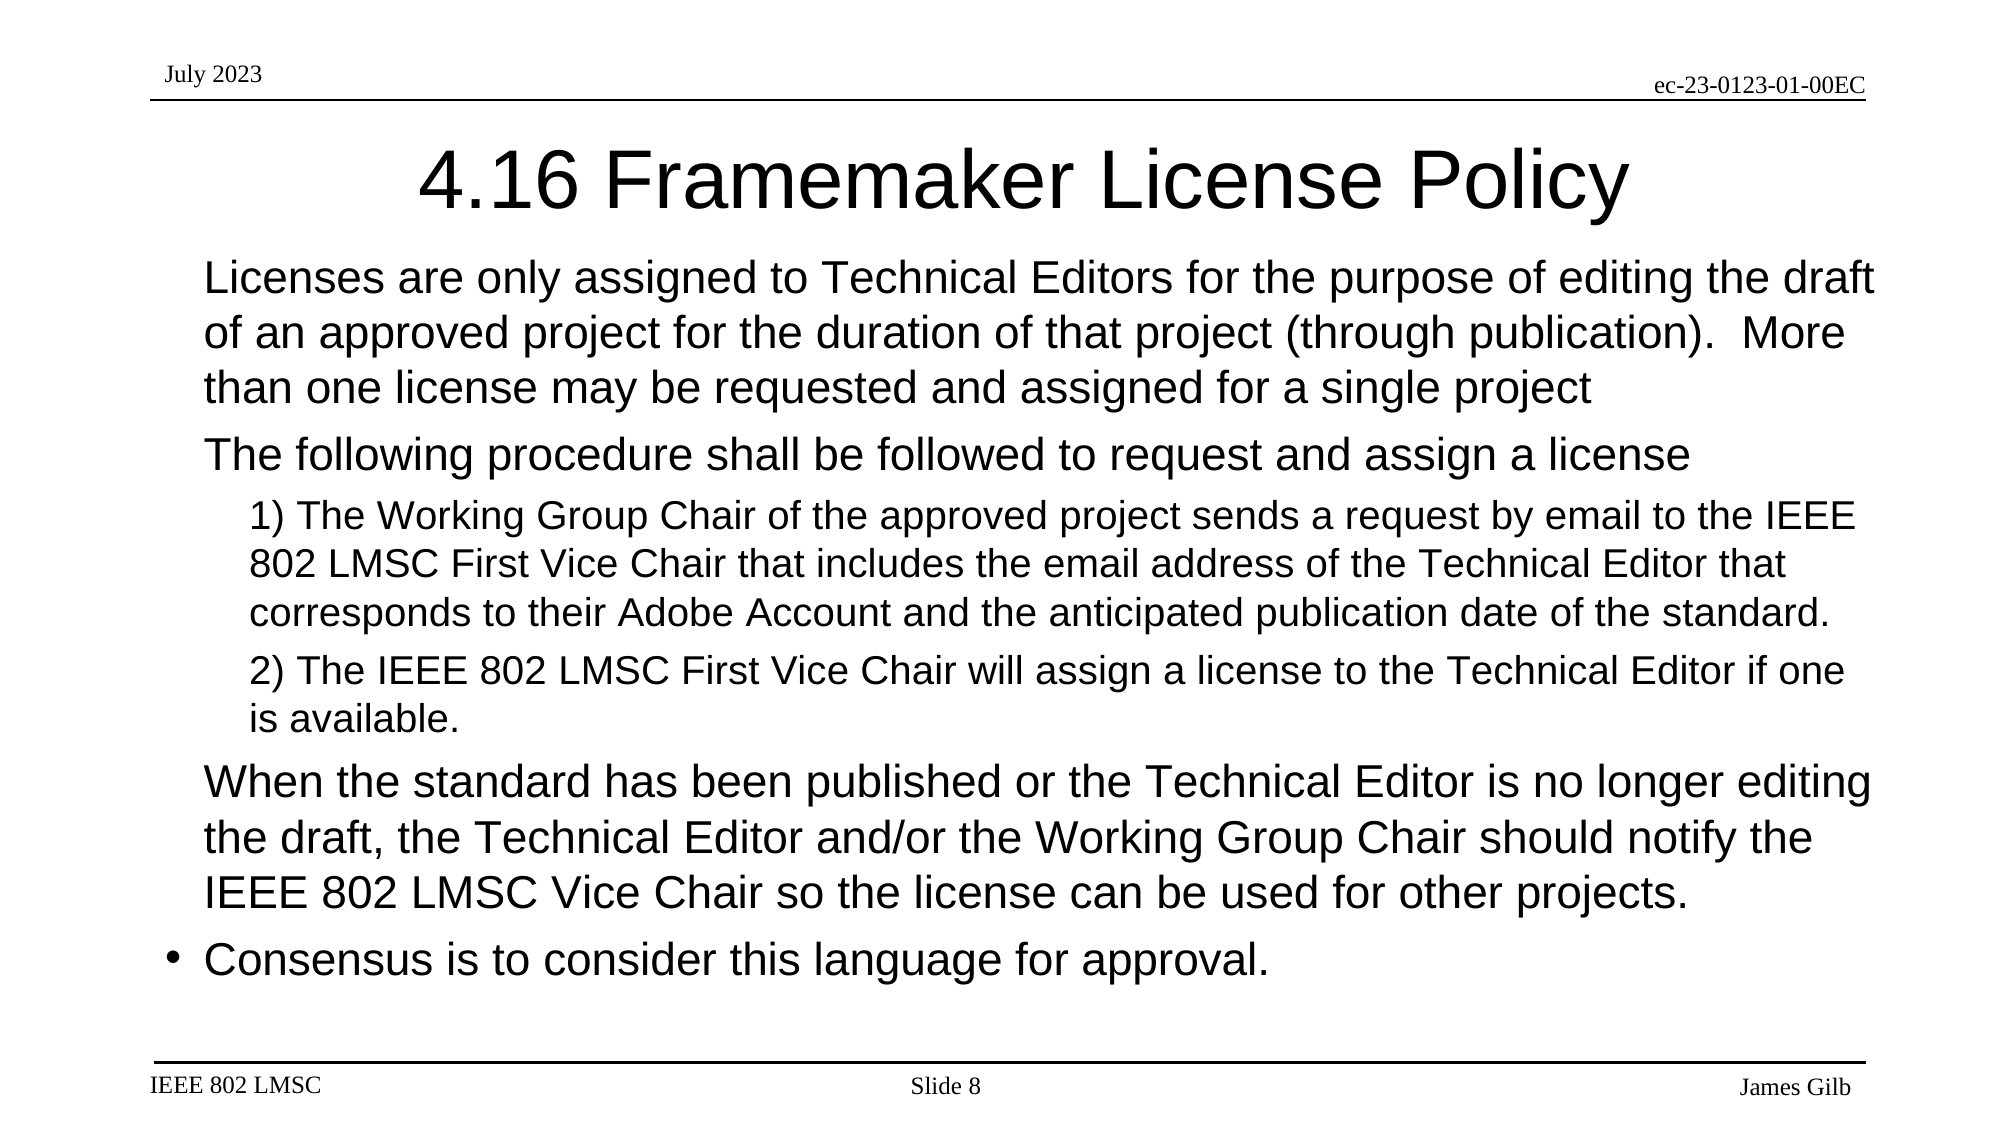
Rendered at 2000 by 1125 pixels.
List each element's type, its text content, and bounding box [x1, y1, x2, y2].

list Licenses are only assigned to Technical Editors for the purpose of editing the draft of an approved project for the duration of that project (through publication). More than one license may be requested and assigned for a single project The following procedure shall be followed to request and assign a license 1) The Working Group Chair of the approved project sends a request by email to the IEEE 802 LMSC First Vice Chair that includes the email address of the Technical Editor that corresponds to their Adobe Account and the anticipated publication date of the standard. 2) The IEEE 802 LMSC First Vice Chair will assign a license to the Technical Editor if one is available. When the standard has been published or the Technical Editor is no longer editing the draft, the Technical Editor and/or the Working Group Chair should notify the IEEE 802 LMSC Vice Chair so the license can be used for other projects. Consensus is to consider this language for approval. [149, 239, 1900, 1051]
title 4.16 Framemaker License Policy [149, 112, 1900, 238]
